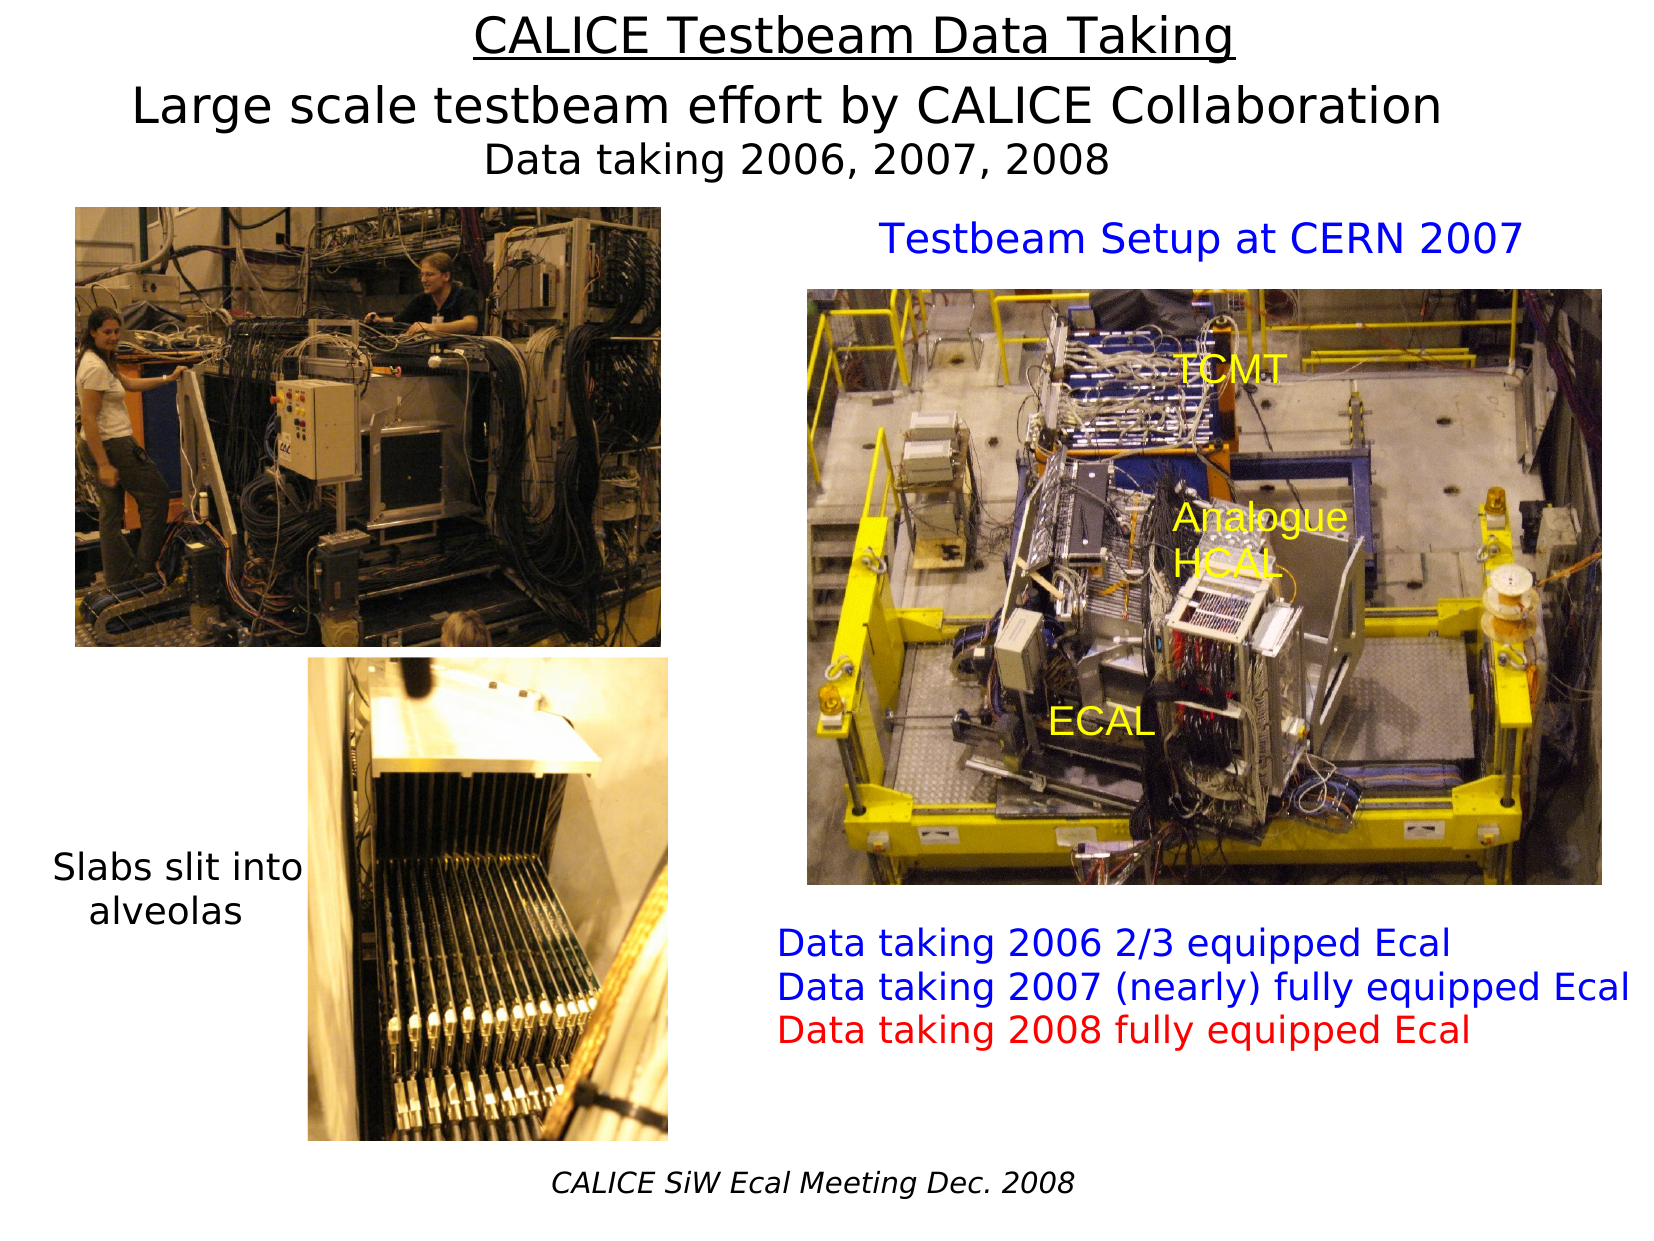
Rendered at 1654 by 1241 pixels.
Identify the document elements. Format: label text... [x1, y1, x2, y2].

text_box Slabs slit into alveolas [37, 838, 314, 941]
text_box Testbeam Setup at CERN 2007 [864, 207, 1550, 271]
picture [75, 207, 661, 647]
picture [807, 289, 1602, 885]
text_box CALICE Testbeam Data Taking [458, 0, 1234, 74]
text_box Data taking 2006 2/3 equipped Ecal Data taking 2007 (nearly) fully equipped Ecal Data taking 2008 fully equipped Ecal [761, 914, 1629, 1061]
picture [307, 657, 668, 1141]
text_box Large scale testbeam effort by CALICE Collaboration Data taking 2006, 2007, 2008 [4, 69, 1516, 1241]
text_box TCMT [1157, 338, 1376, 437]
text_box Analogue HCAL [1157, 486, 1376, 585]
text_box ECAL [1032, 690, 1172, 748]
